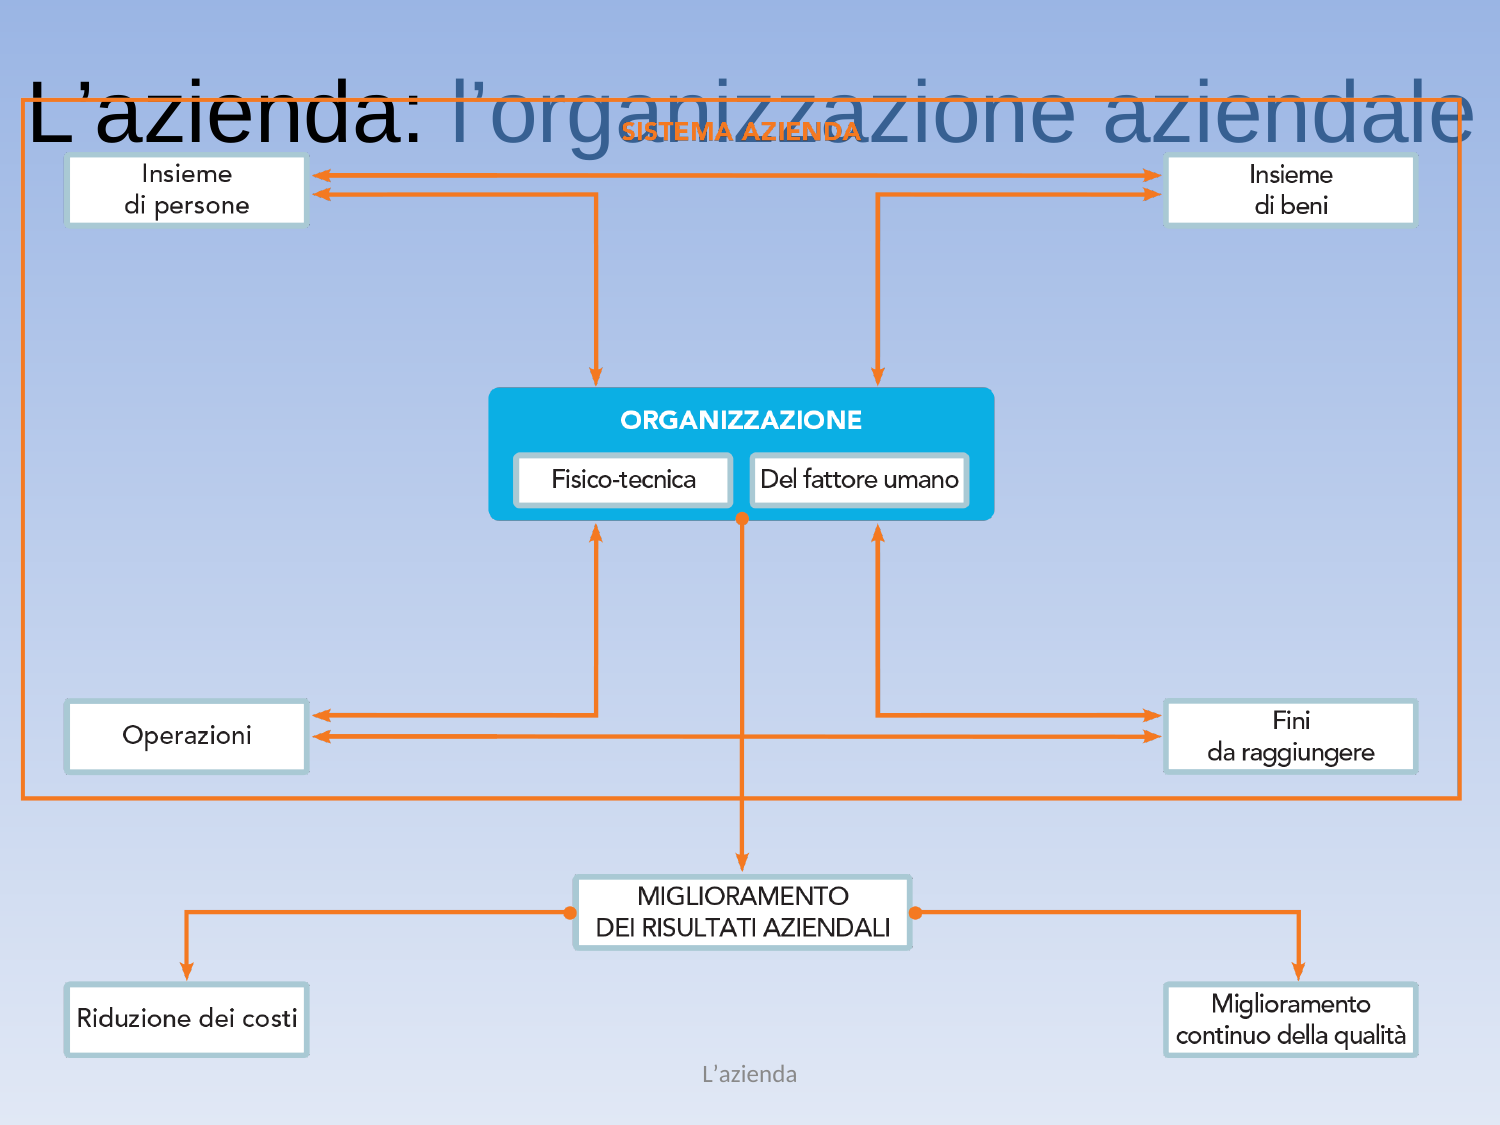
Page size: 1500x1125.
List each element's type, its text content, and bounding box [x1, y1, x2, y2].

text_box L’azienda: l’organizzazione aziendale [11, 13, 1500, 201]
text_box L’azienda [512, 1058, 988, 1103]
picture [11, 88, 1471, 1058]
